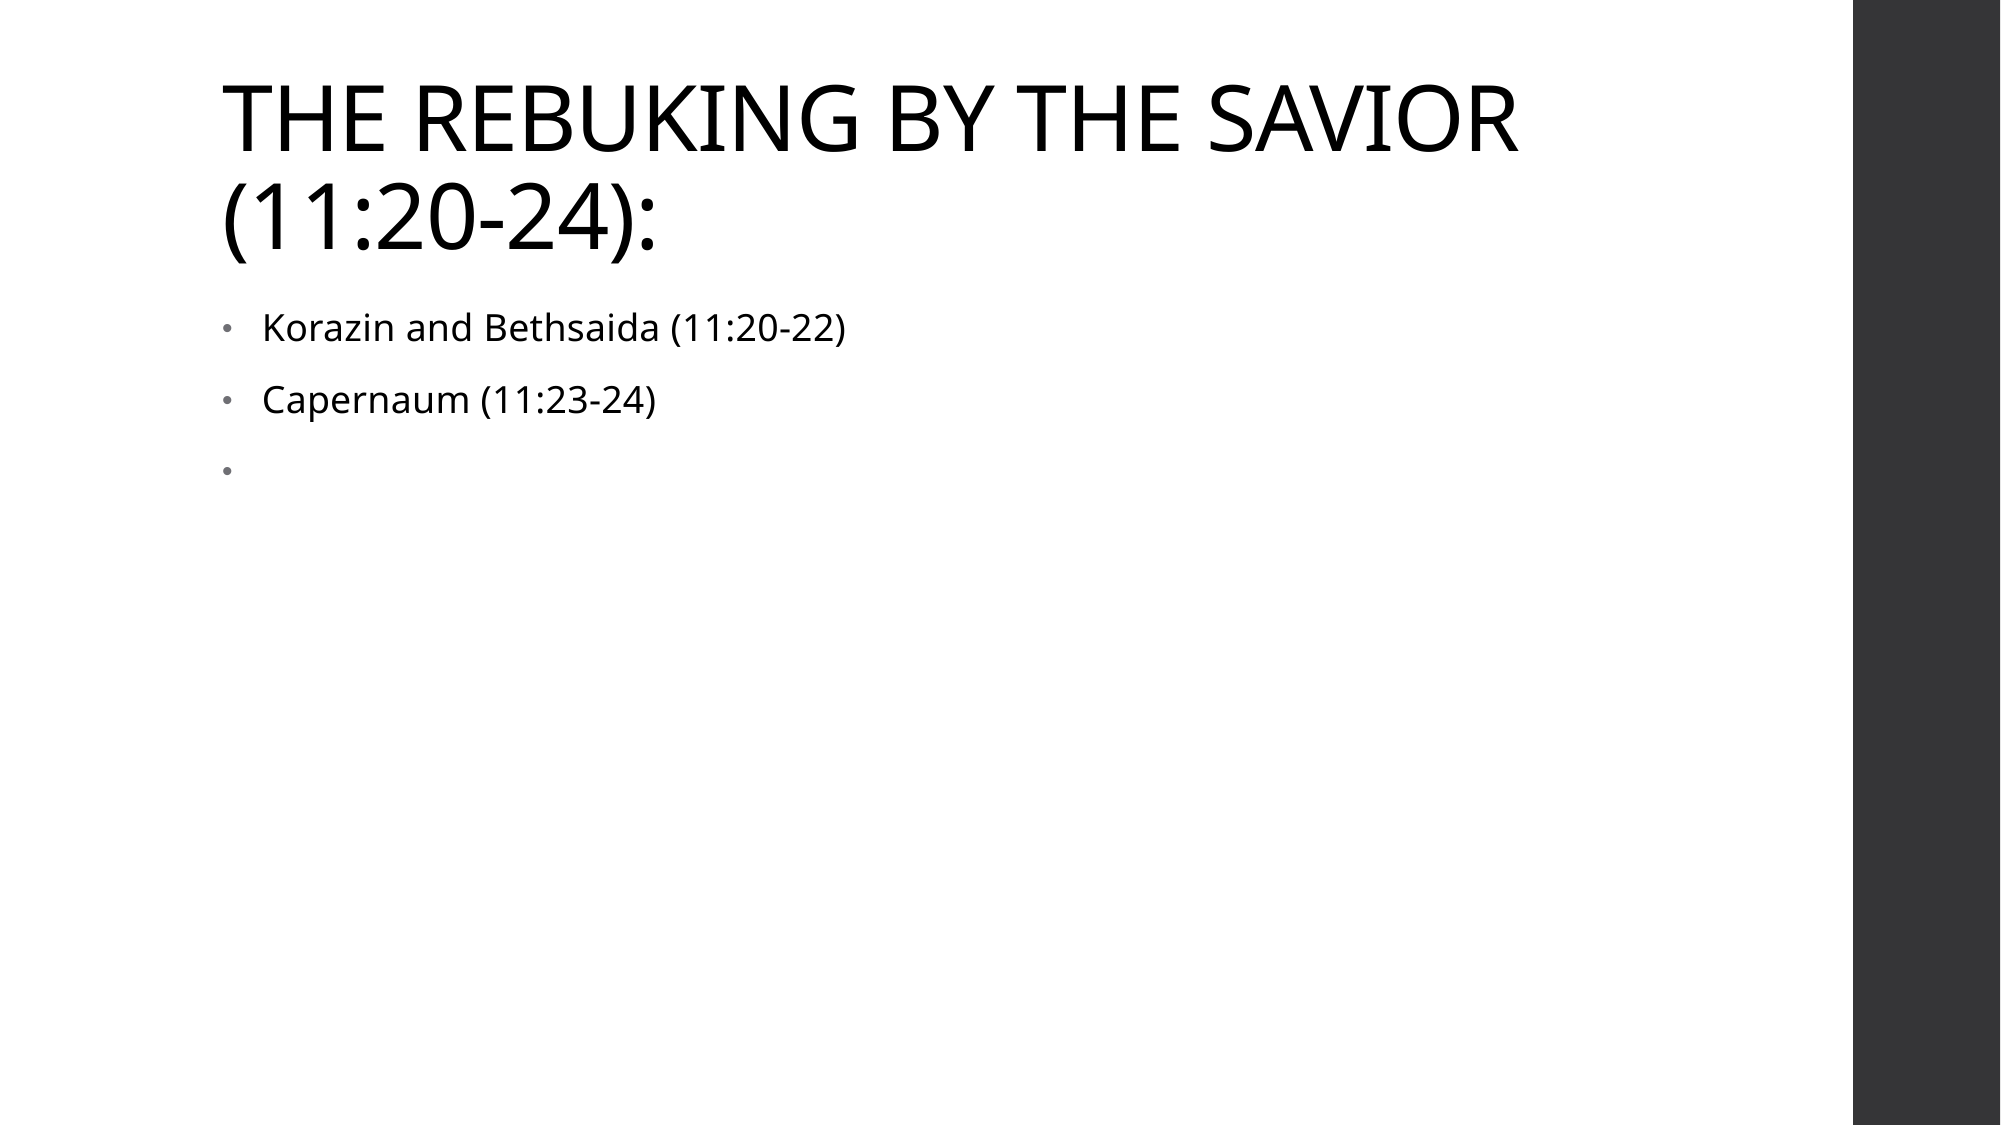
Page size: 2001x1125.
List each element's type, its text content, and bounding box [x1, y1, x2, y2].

title THE REBUKING BY THE SAVIOR (11:20-24): [206, 60, 1797, 278]
list Korazin and Bethsaida (11:20-22) Capernaum (11:23-24) [206, 299, 1617, 1014]
